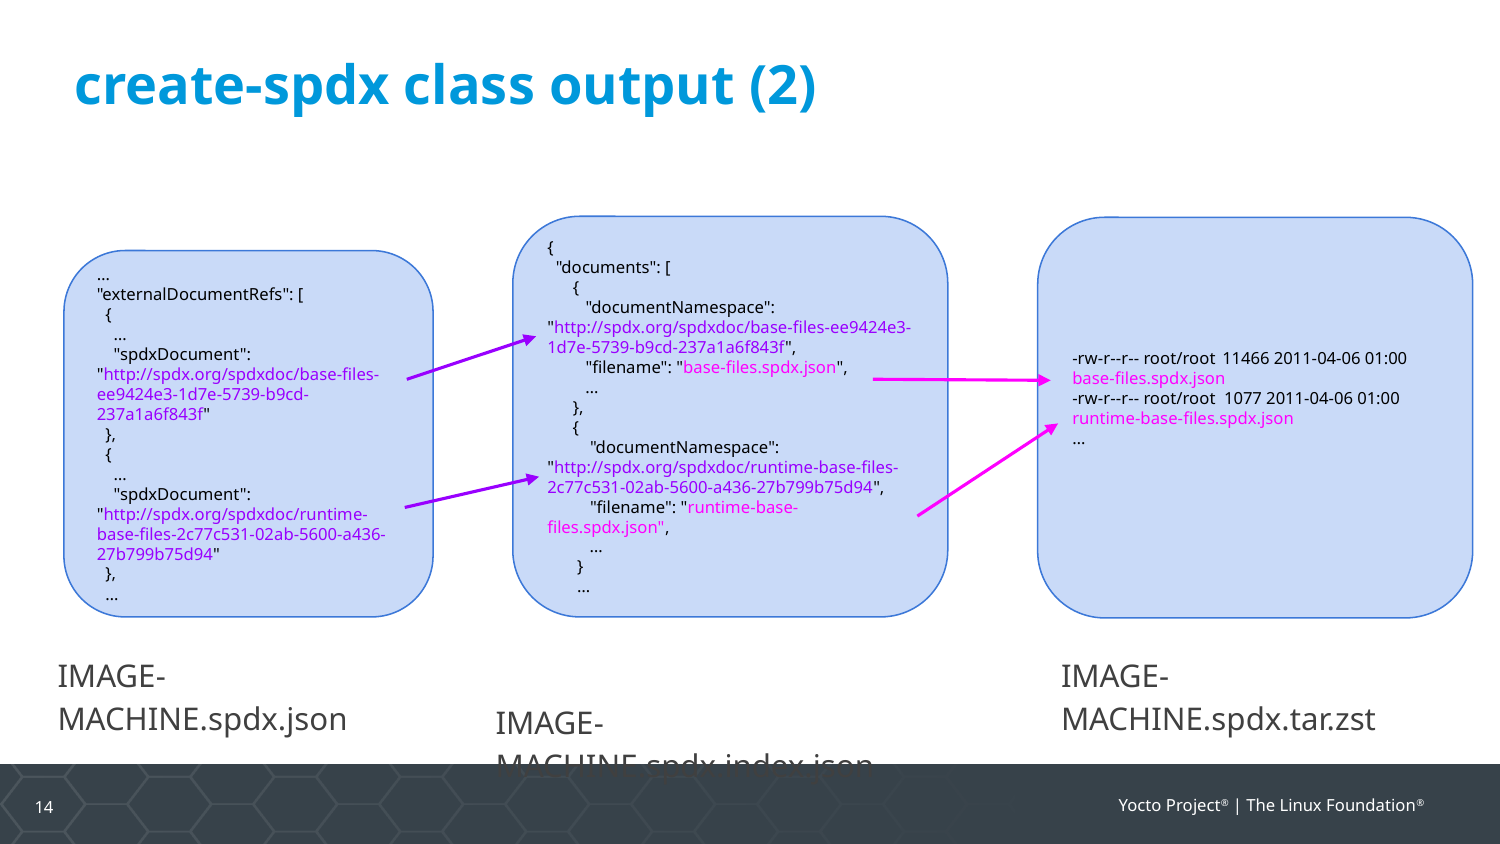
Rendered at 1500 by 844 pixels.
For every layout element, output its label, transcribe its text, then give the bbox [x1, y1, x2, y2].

picture [0, 0, 1500, 844]
text_box IMAGE-MACHINE.spdx.tar.zst [1046, 635, 1491, 752]
text_box IMAGE-MACHINE.spdx.json [42, 635, 455, 752]
text_box { "documents": [ { "documentNamespace": "http://spdx.org/spdxdoc/base-files-ee9424e3-1d7e-5739-b9cd-237a1a6f843f", "filename": "base-files.spdx.json", … }, { "documentNamespace": "http://spdx.org/spdxdoc/runtime-base-files-2c77c531-02ab-5600-a436-27b799b75d94", "filename": "runtime-base-files.spdx.json", … } … [512, 216, 948, 617]
text_box IMAGE-MACHINE.spdx.index.json [480, 682, 982, 799]
title create-spdx class output (2) [74, 50, 1425, 160]
text_box … "externalDocumentRefs": [ { … "spdxDocument": "http://spdx.org/spdxdoc/base-files-ee9424e3-1d7e-5739-b9cd-237a1a6f843f" }, { … "spdxDocument": "http://spdx.org/spdxdoc/runtime-base-files-2c77c531-02ab-5600-a436-27b799b75d94" }, … [63, 250, 434, 617]
text_box -rw-r--r-- root/root 11466 2011-04-06 01:00 base-files.spdx.json -rw-r--r-- root/root 1077 2011-04-06 01:00 runtime-base-files.spdx.json … [1037, 217, 1473, 618]
